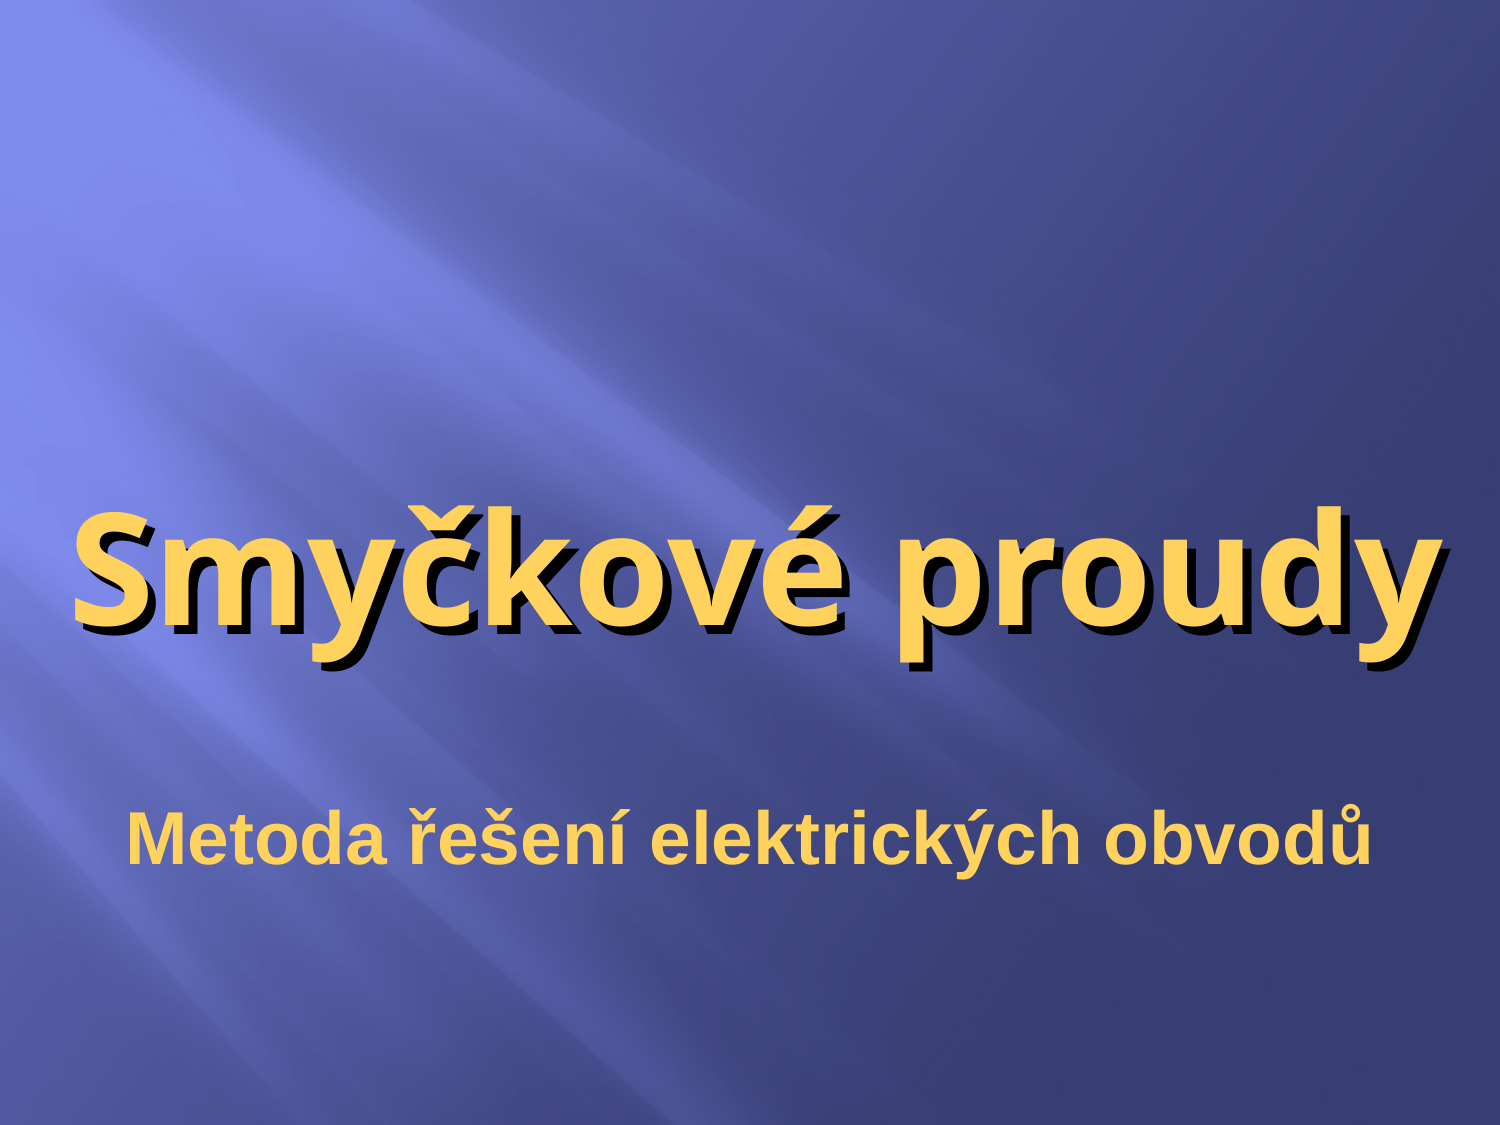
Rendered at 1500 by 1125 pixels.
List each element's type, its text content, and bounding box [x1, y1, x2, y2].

title Smyčkové proudy [29, 278, 1483, 658]
text_box Metoda řešení elektrických obvodů [29, 739, 1471, 929]
